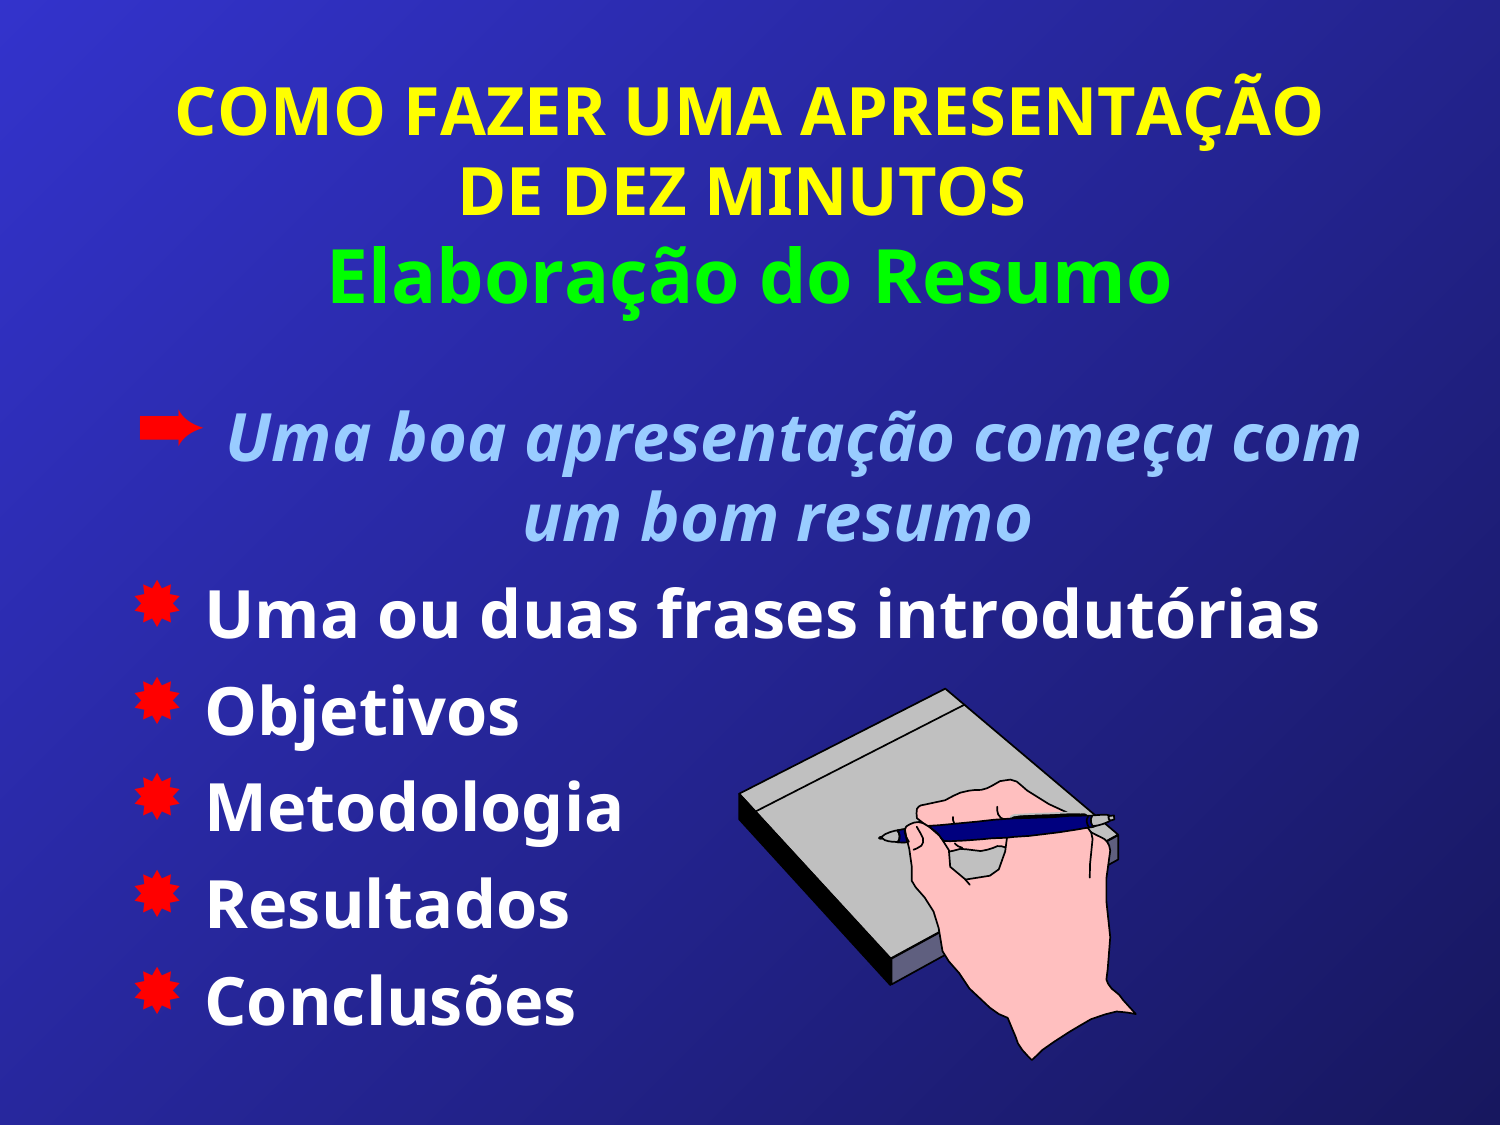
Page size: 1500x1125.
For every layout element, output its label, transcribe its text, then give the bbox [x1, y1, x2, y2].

title COMO FAZER UMA APRESENTAÇÃO DE DEZ MINUTOS Elaboração do Resumo [112, 61, 1388, 327]
picture [737, 686, 1138, 1062]
list Uma boa apresentação começa com um bom resumo Uma ou duas frases introdutórias Objetivos Metodologia Resultados Conclusões [112, 387, 1388, 1063]
